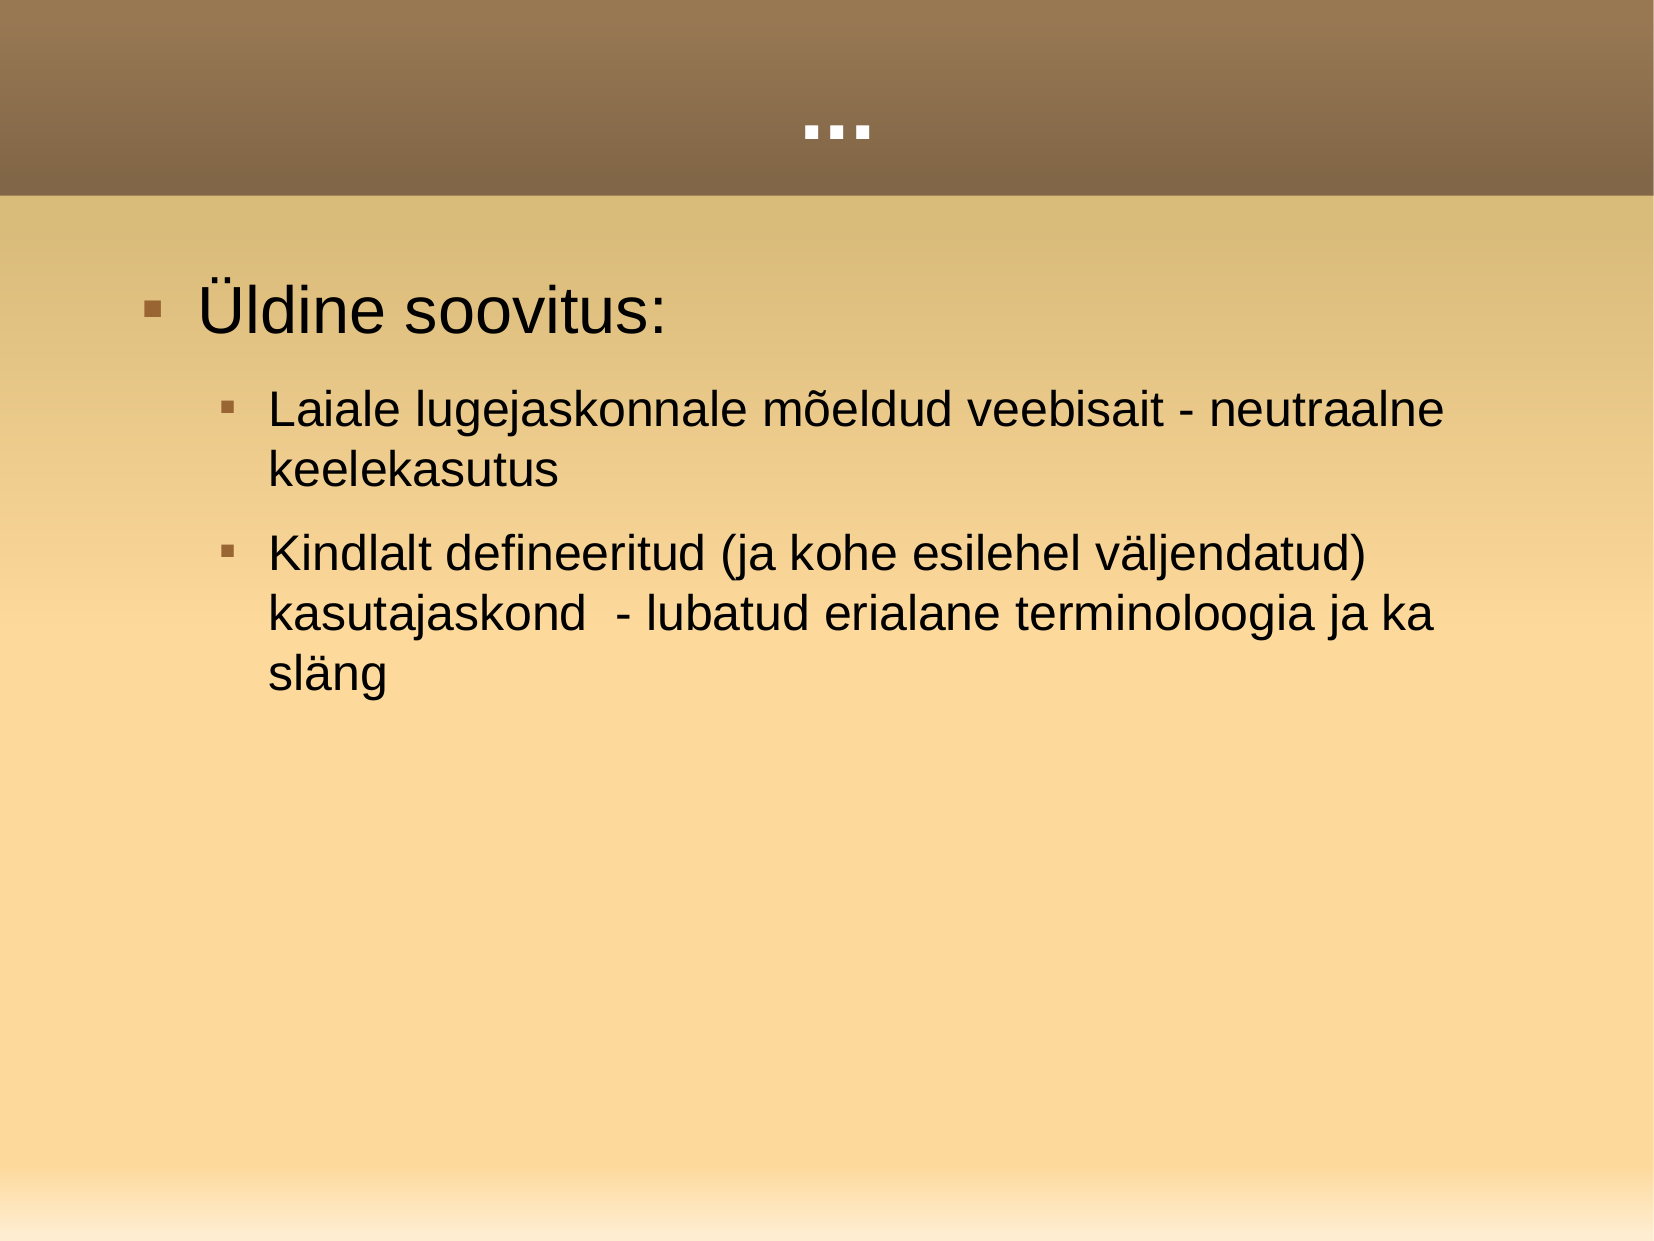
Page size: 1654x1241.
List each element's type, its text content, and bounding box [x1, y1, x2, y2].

list Üldine soovitus: Laiale lugejaskonnale mõeldud veebisait - neutraalne keelekasutus Kindlalt defineeritud (ja kohe esilehel väljendatud) kasutajaskond - lubatud erialane terminoloogia ja ka släng [126, 272, 1538, 1054]
picture [0, 0, 1654, 1241]
title ... [132, 0, 1544, 215]
